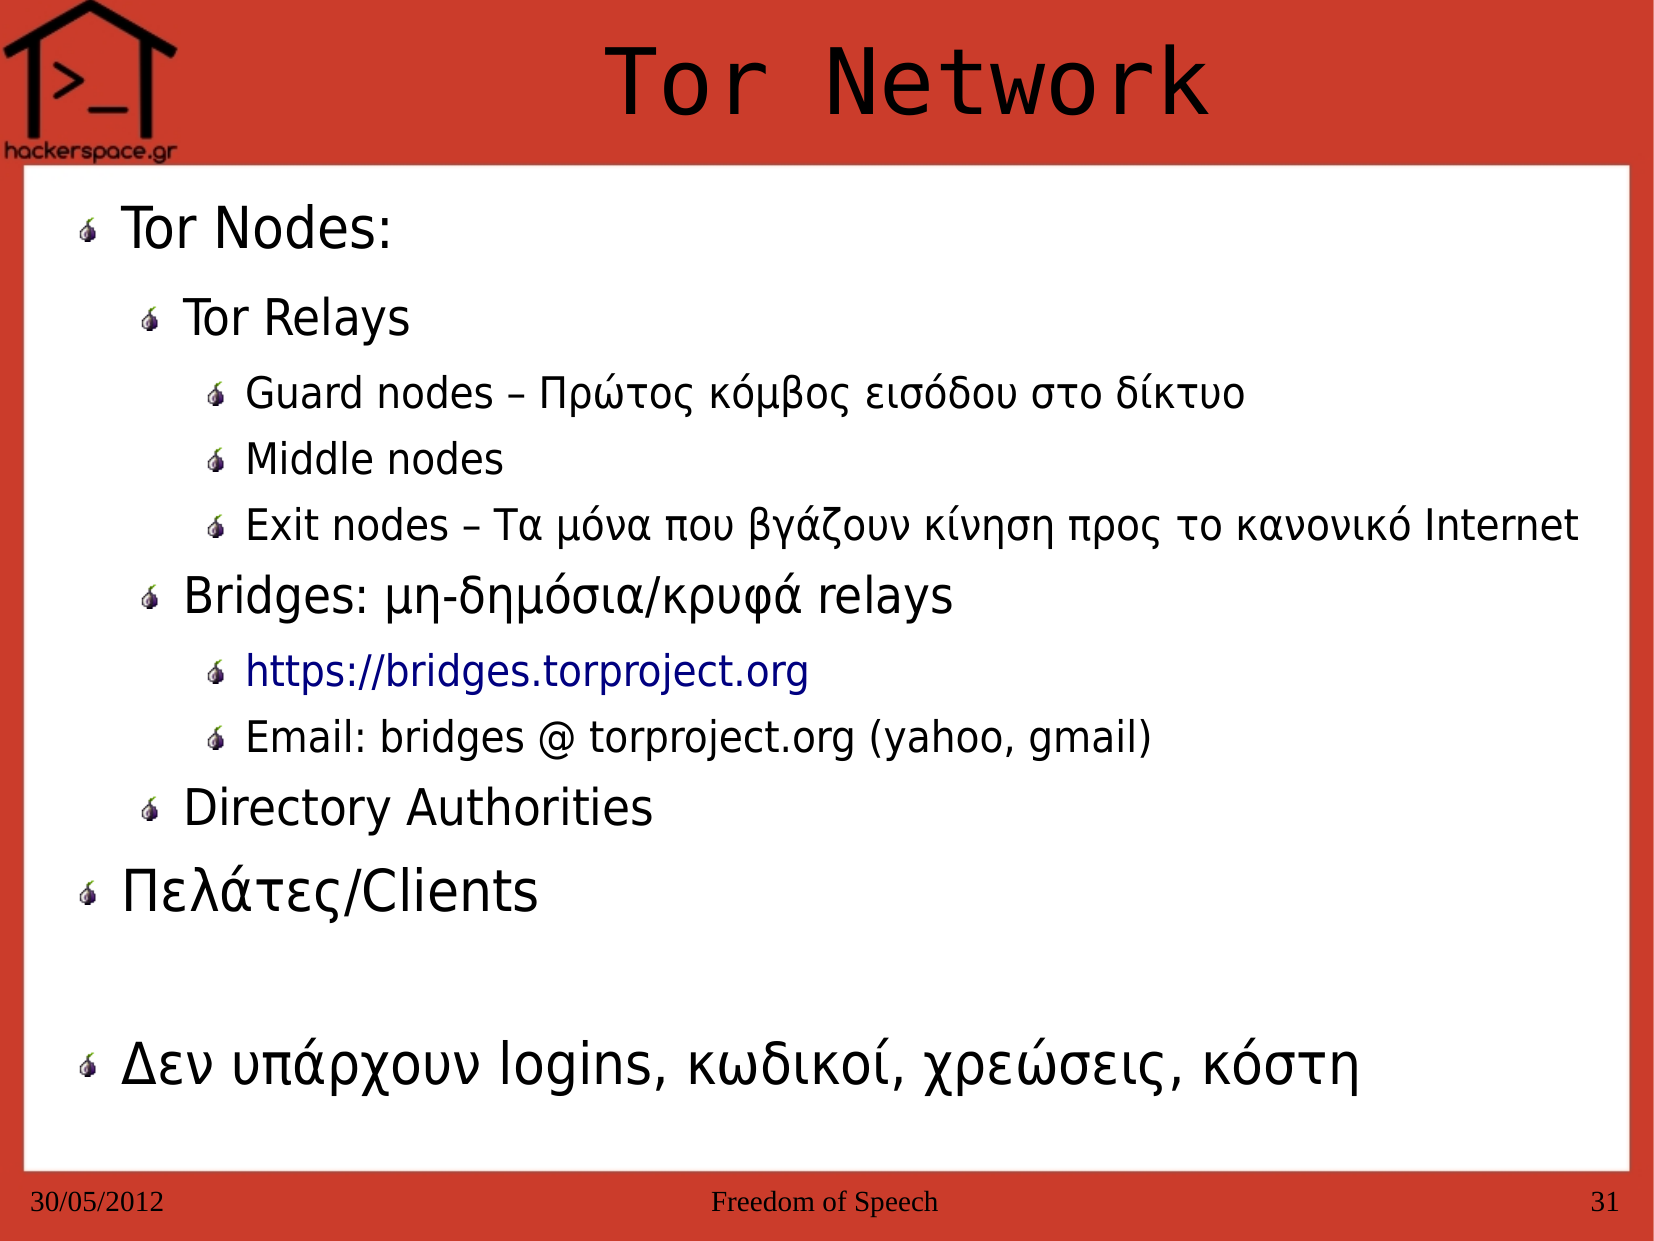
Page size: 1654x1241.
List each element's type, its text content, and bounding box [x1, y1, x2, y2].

title Tor Network [195, 15, 1621, 151]
picture [0, 0, 1654, 1241]
list Tor Nodes: Tor Relays Guard nodes – Πρώτος κόμβος εισόδου στο δίκτυο Middle nodes Exit nodes – Τα μόνα που βγάζουν κίνηση προς το κανονικό Internet Bridges: μη-δημόσια/κρυφά relays https://bridges.torproject.org Email: bridges @ torproject.org (yahoo, gmail) Directory Authorities Πελάτες/Clients Δεν υπάρχουν logins, κωδικοί, χρεώσεις, κόστη [60, 195, 1591, 1141]
